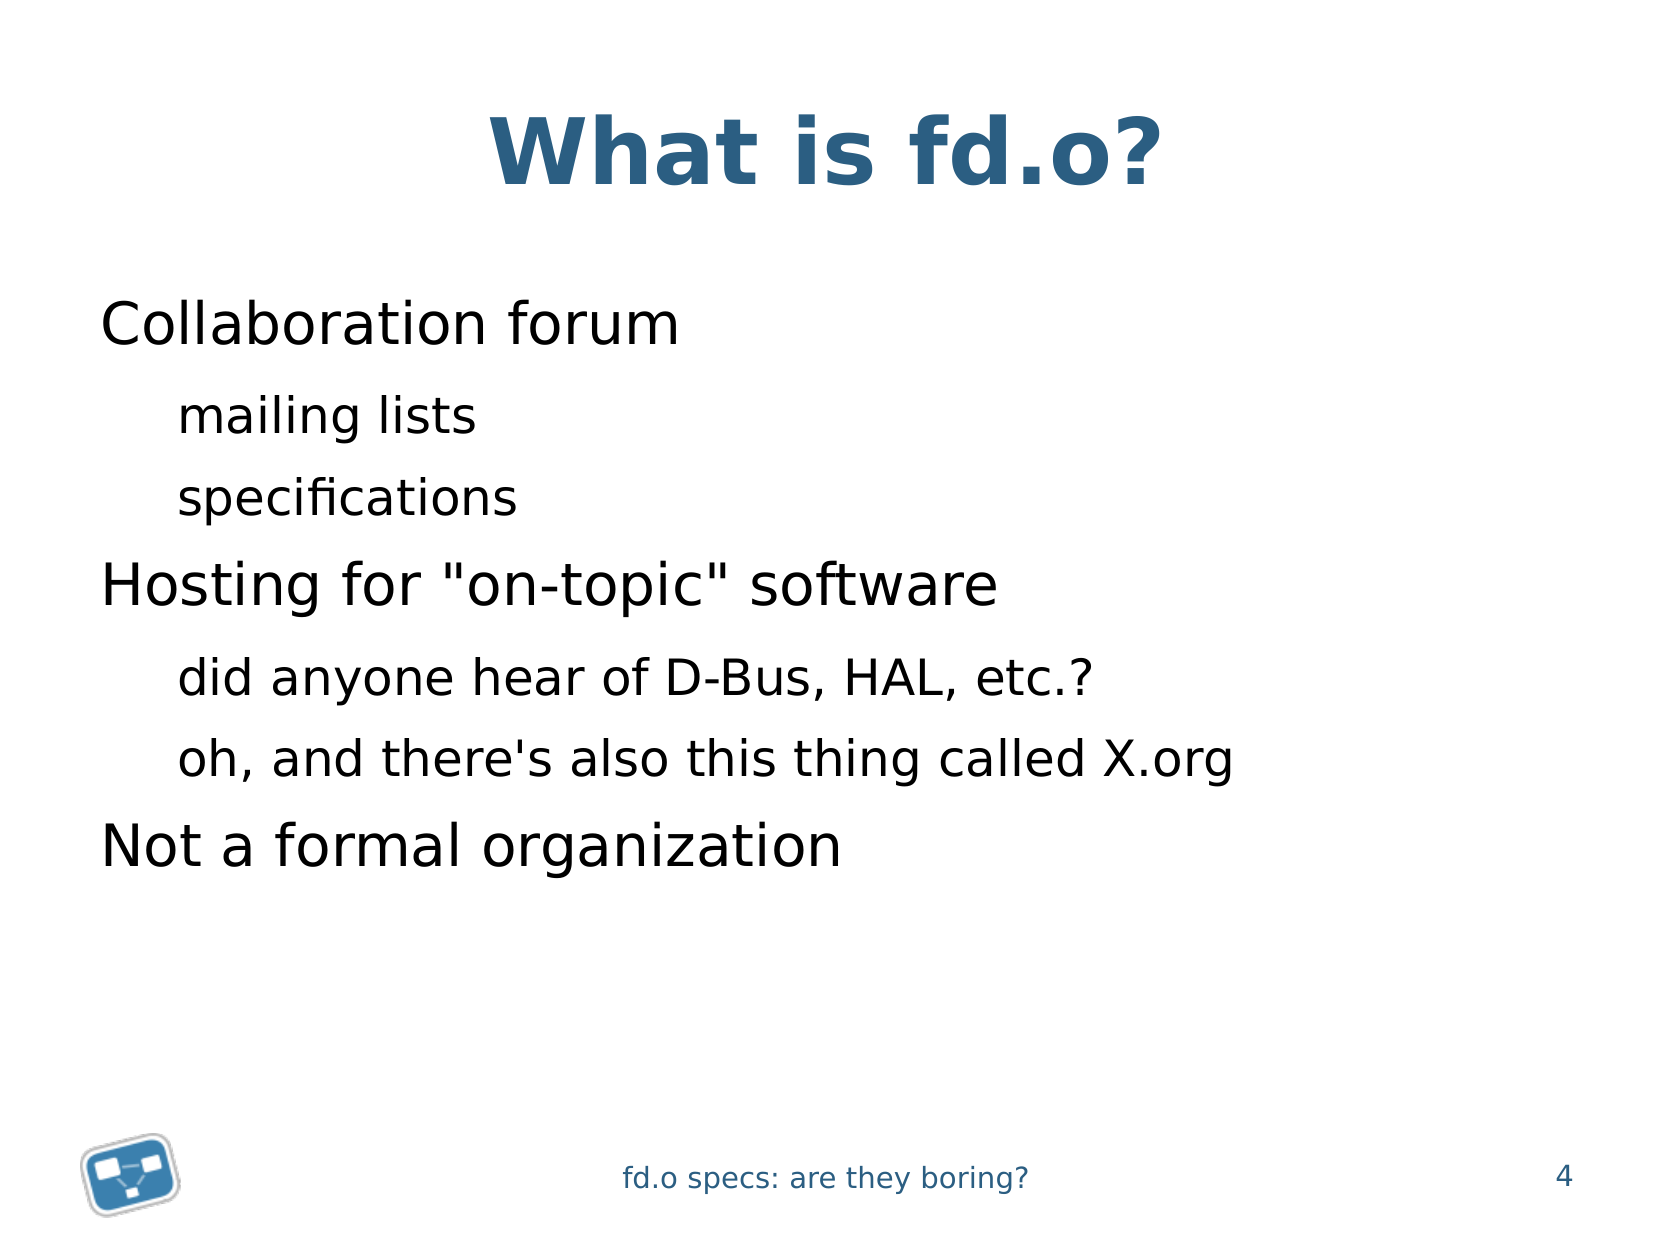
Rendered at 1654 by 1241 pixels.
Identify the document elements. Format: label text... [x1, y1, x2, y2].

title What is fd.o? [82, 49, 1571, 257]
picture [80, 1133, 182, 1218]
list Collaboration forum mailing lists specifications Hosting for "on-topic" software did anyone hear of D-Bus, HAL, etc.? oh, and there's also this thing called X.org Not a formal organization [82, 290, 1571, 1094]
